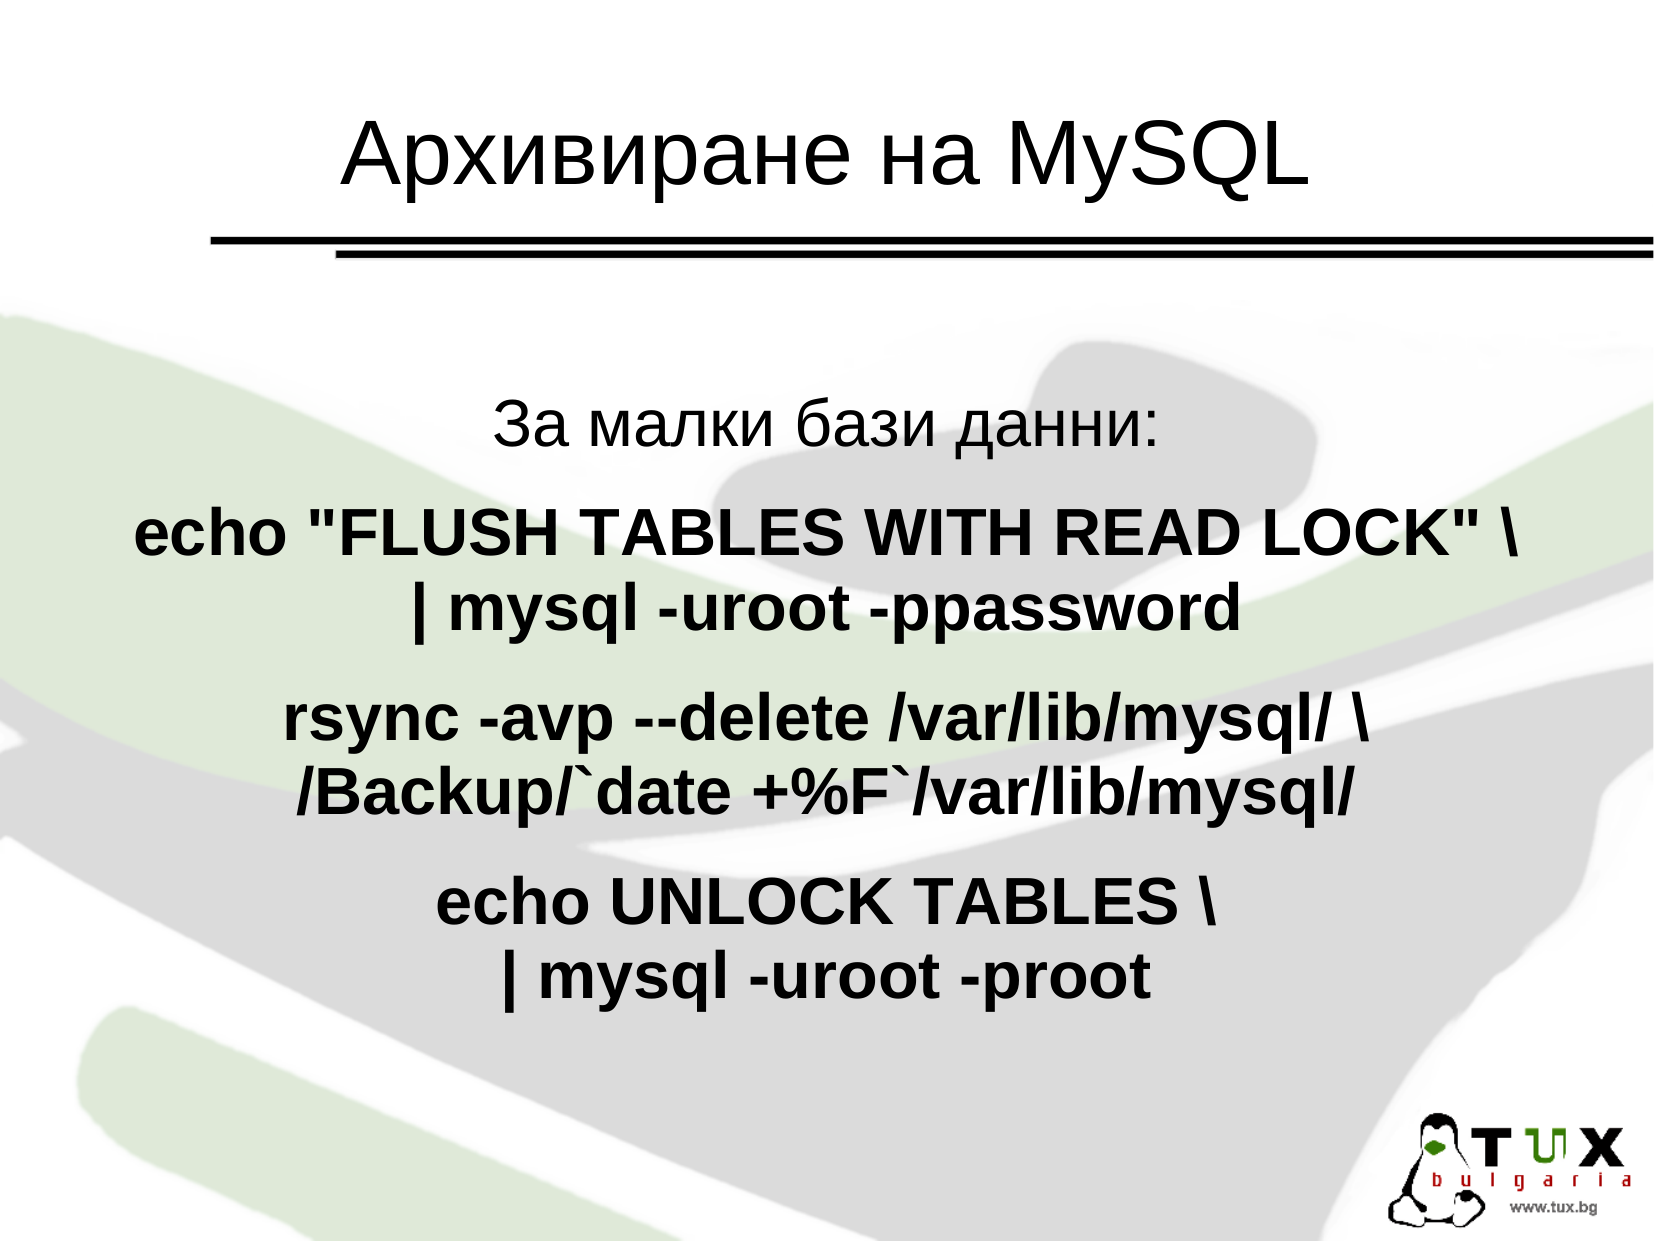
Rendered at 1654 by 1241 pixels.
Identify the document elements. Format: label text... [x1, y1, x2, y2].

subtitle За малки бази данни: echo "FLUSH TABLES WITH READ LOCK" \ | mysql -uroot -ppassword rsync -avp --delete /var/lib/mysql/ \ /Backup/`date +%F`/var/lib/mysql/ echo UNLOCK TABLES \ | mysql -uroot -proot [82, 308, 1571, 1091]
title Архивиране на MySQL [82, 49, 1571, 257]
picture [0, 0, 1654, 1241]
